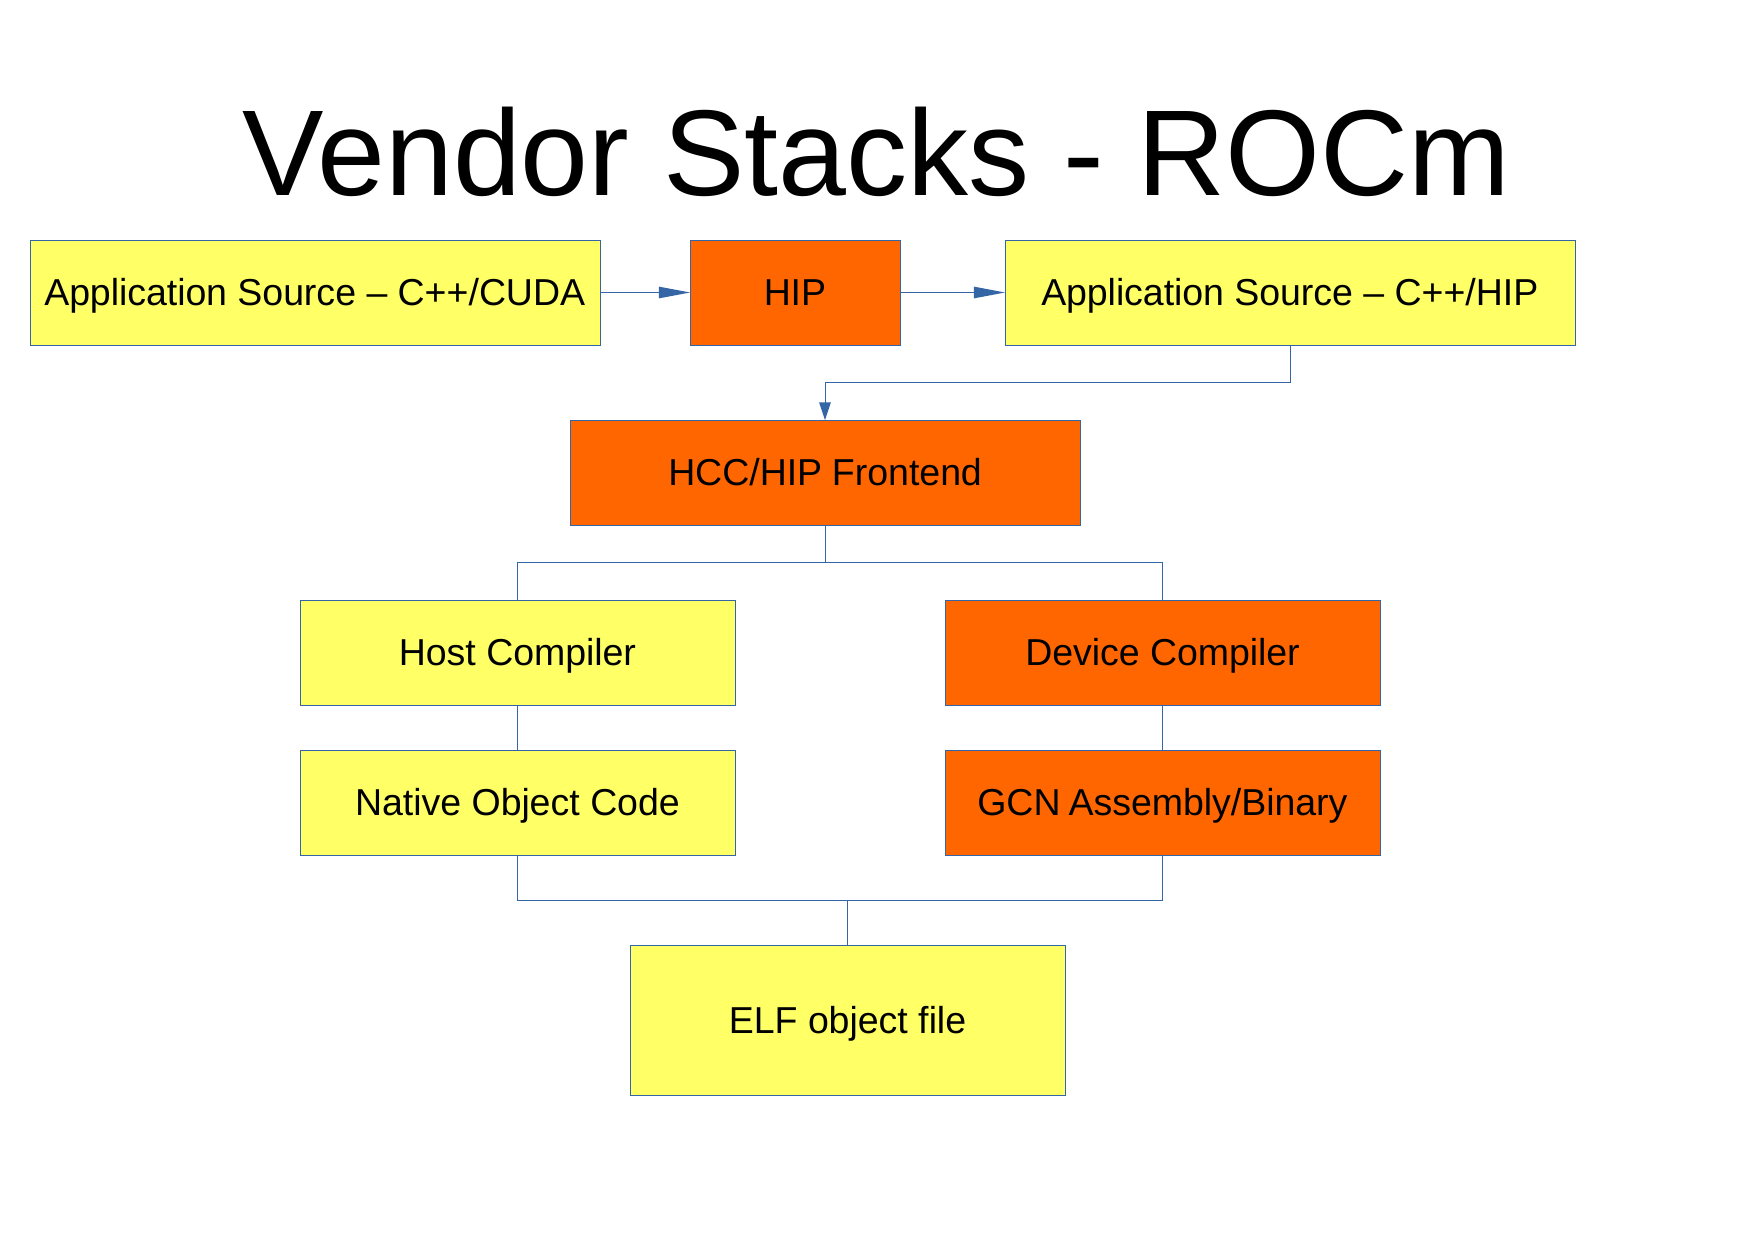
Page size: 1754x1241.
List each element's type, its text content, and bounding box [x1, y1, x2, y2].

text_box HCC/HIP Frontend [570, 420, 1081, 526]
text_box Device Compiler [945, 600, 1381, 706]
text_box Application Source – C++/HIP [1005, 240, 1576, 346]
text_box HIP [690, 240, 901, 346]
text_box GCN Assembly/Binary [945, 750, 1381, 856]
title Vendor Stacks - ROCm [87, 49, 1667, 257]
text_box Host Compiler [300, 600, 736, 706]
text_box Application Source – C++/CUDA [30, 240, 601, 346]
text_box ELF object file [630, 945, 1066, 1096]
text_box Native Object Code [300, 750, 736, 856]
